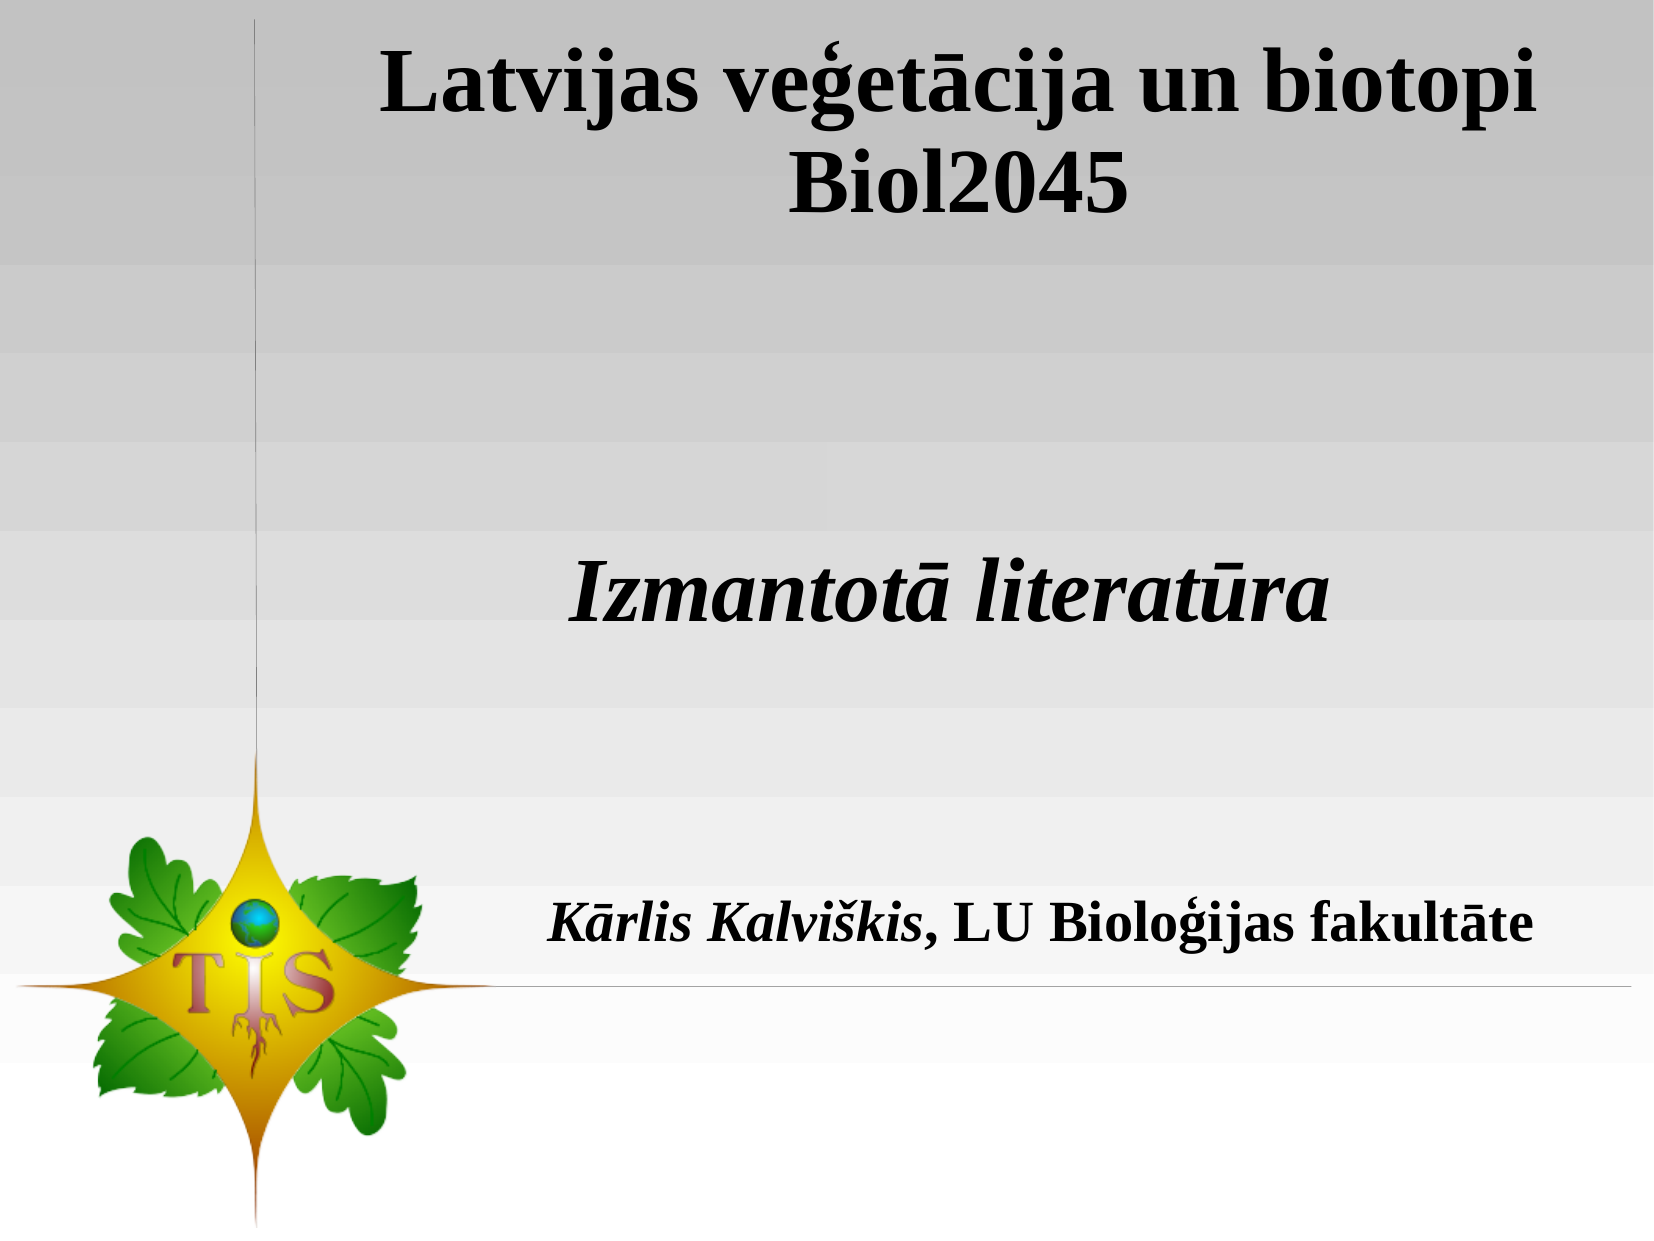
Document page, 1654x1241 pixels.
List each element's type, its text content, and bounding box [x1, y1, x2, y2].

title Izmantotā literatūra [295, 324, 1607, 857]
picture [0, 0, 1654, 1241]
